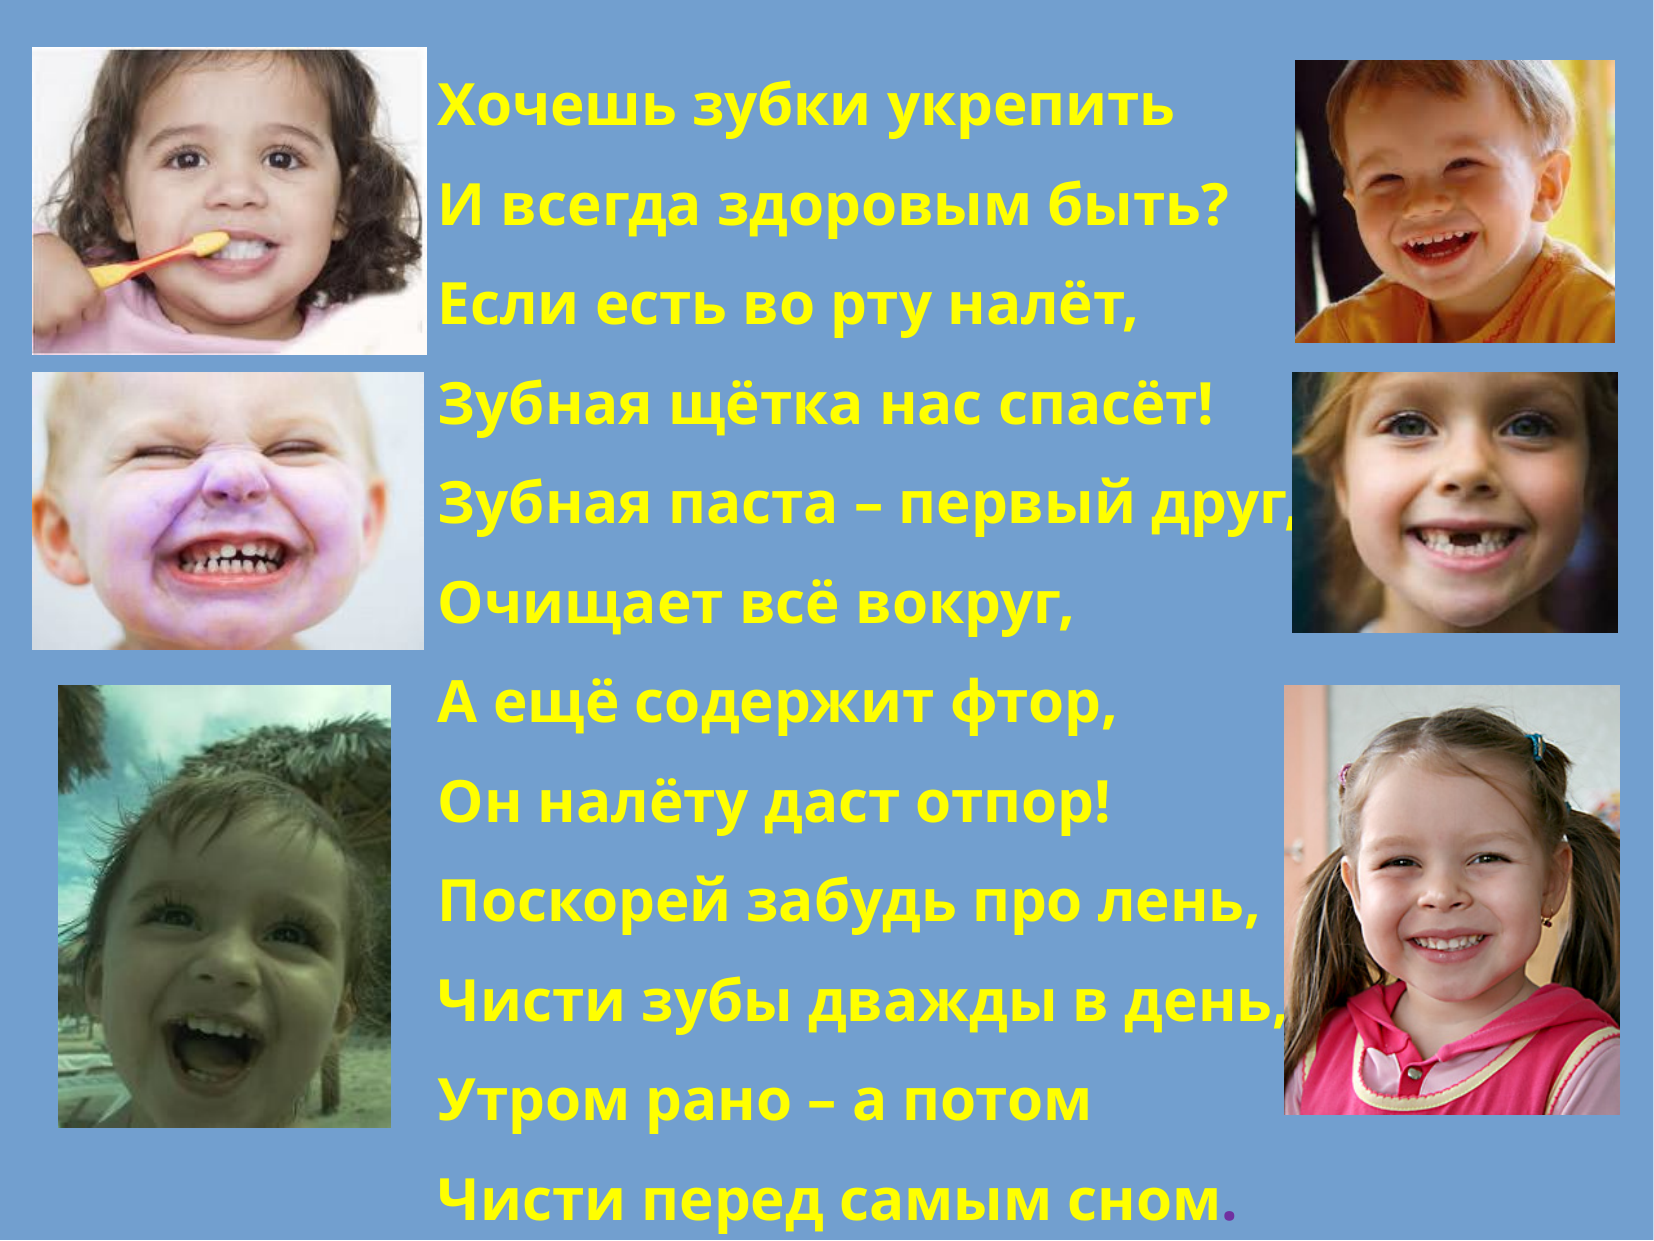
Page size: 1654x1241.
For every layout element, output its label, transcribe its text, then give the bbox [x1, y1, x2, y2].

picture [1284, 685, 1620, 1115]
picture [32, 47, 427, 355]
picture [1295, 60, 1615, 343]
picture [32, 372, 424, 650]
picture [1292, 372, 1618, 634]
list Хочешь зубки укрепить И всегда здоровым быть? Если есть во рту налёт, Зубная щётка нас спасёт! Зубная паста – первый друг, Очищает всё вокруг, А ещё содержит фтор, Он налёту даст отпор! Поскорей забудь про лень, Чисти зубы дважды в день, Утром рано – а потом Чисти перед самым сном. [423, 60, 1335, 1141]
picture [58, 685, 391, 1128]
